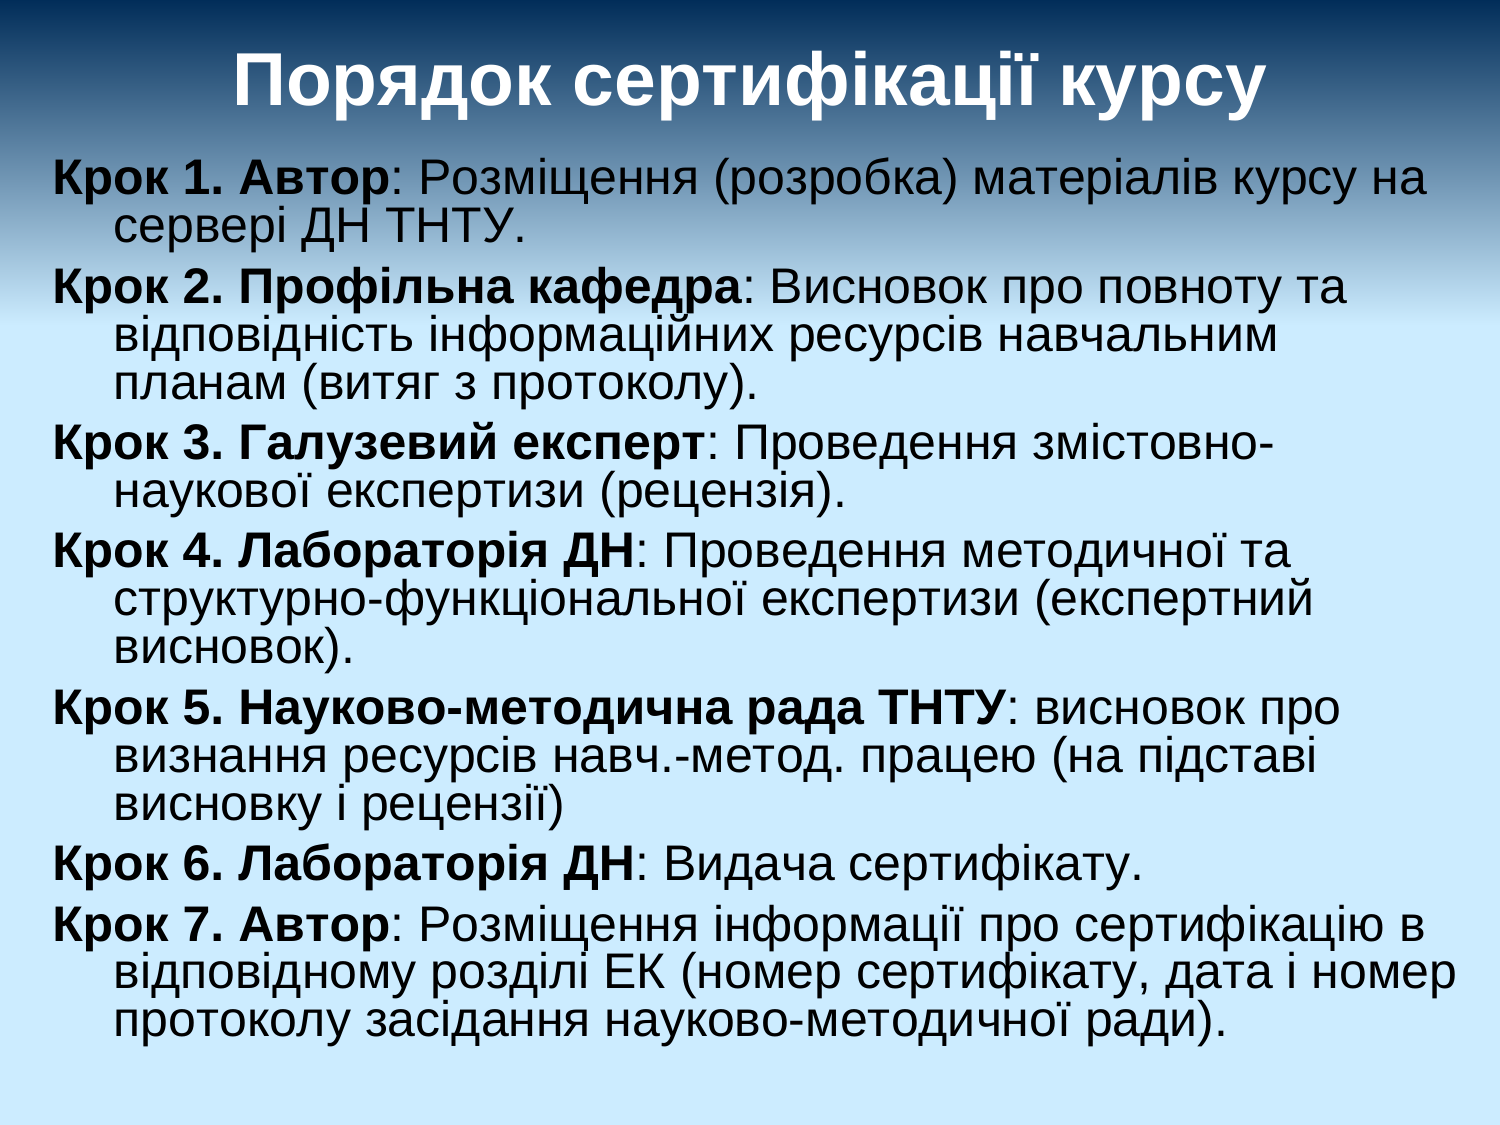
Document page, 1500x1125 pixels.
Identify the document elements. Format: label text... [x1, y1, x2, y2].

title Порядок сертифікації курсу [24, 22, 1476, 128]
list Крок 1. Автор: Розміщення (розробка) матеріалів курсу на сервері ДН ТНТУ. Крок 2. Профільна кафедра: Висновок про повноту та відповідність інформаційних ресурсів навчальним планам (витяг з протоколу). Крок 3. Галузевий експерт: Проведення змістовно-наукової експертизи (рецензія). Крок 4. Лабораторія ДН: Проведення методичної та структурно-функціональної експертизи (експертний висновок). Крок 5. Науково-методична рада ТНТУ: висновок про визнання ресурсів навч.-метод. працею (на підставі висновку і рецензії) Крок 6. Лабораторія ДН: Видача сертифікату. Крок 7. Автор: Розміщення інформації про сертифікацію в відповідному розділі ЕК (номер сертифікату, дата і номер протоколу засідання науково-методичної ради). [37, 148, 1476, 1088]
